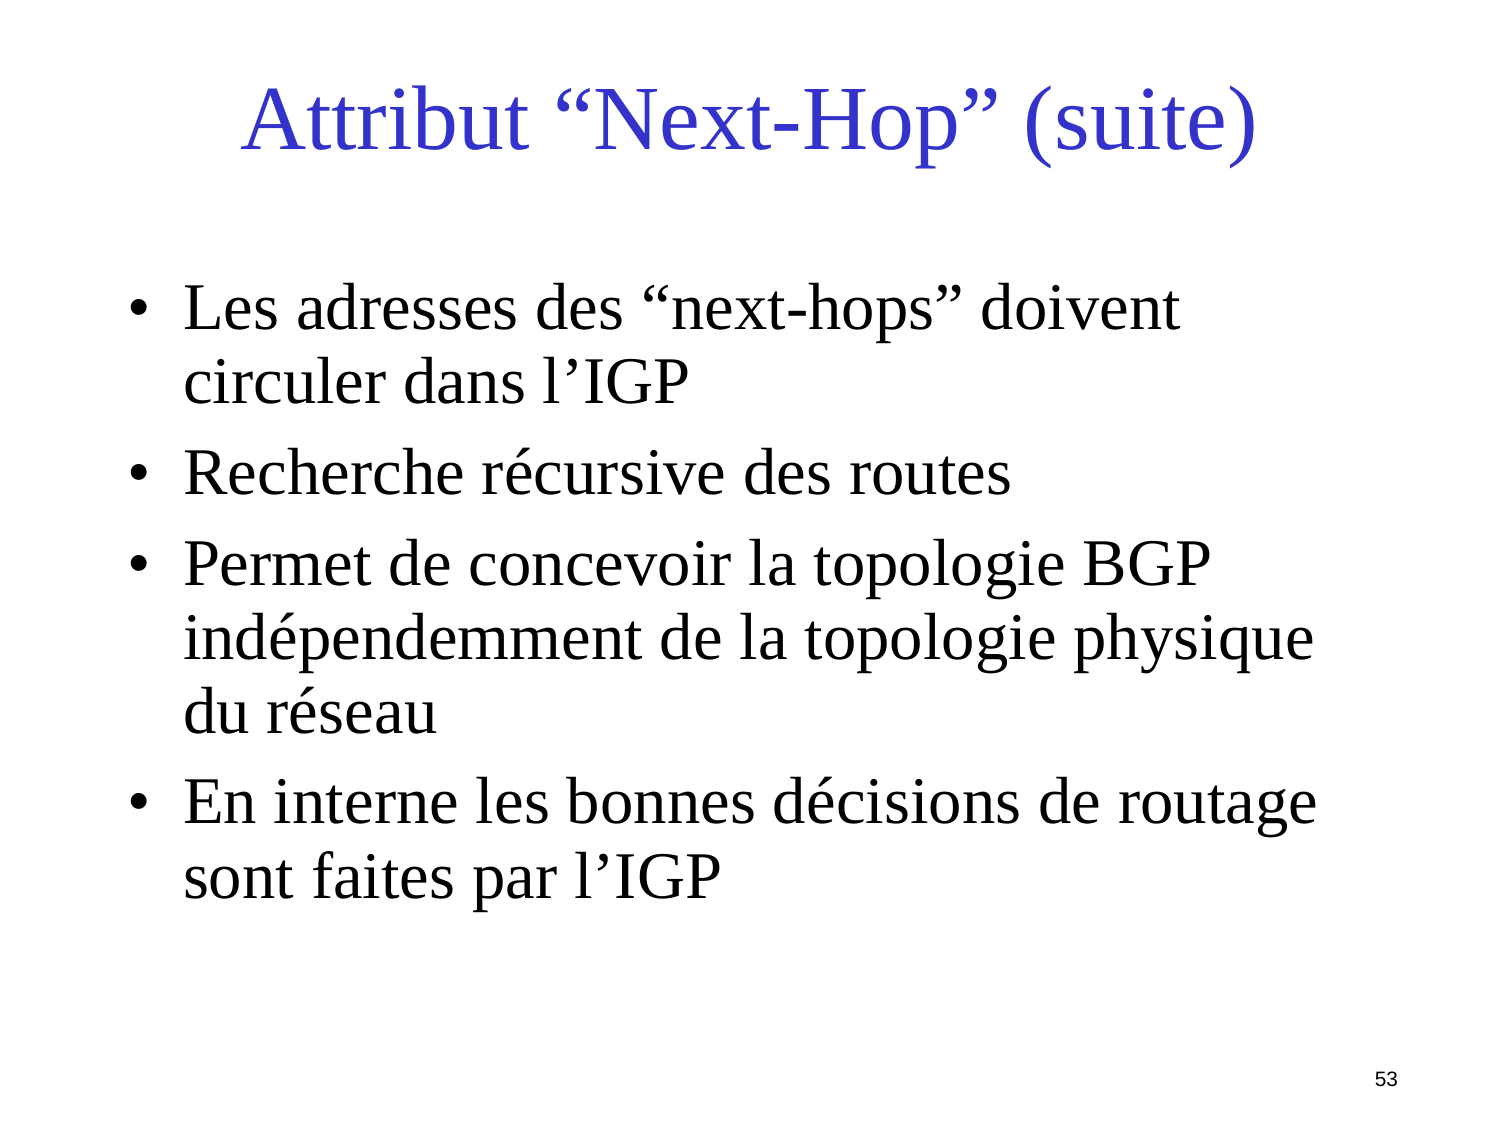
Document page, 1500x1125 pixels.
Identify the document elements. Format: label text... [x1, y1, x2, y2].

list Les adresses des “next-hops” doivent circuler dans l’IGP Recherche récursive des routes Permet de concevoir la topologie BGP indépendemment de la topologie physique du réseau En interne les bonnes décisions de routage sont faites par l’IGP [112, 262, 1413, 1026]
title Attribut “Next-Hop” (suite) [112, 37, 1388, 201]
